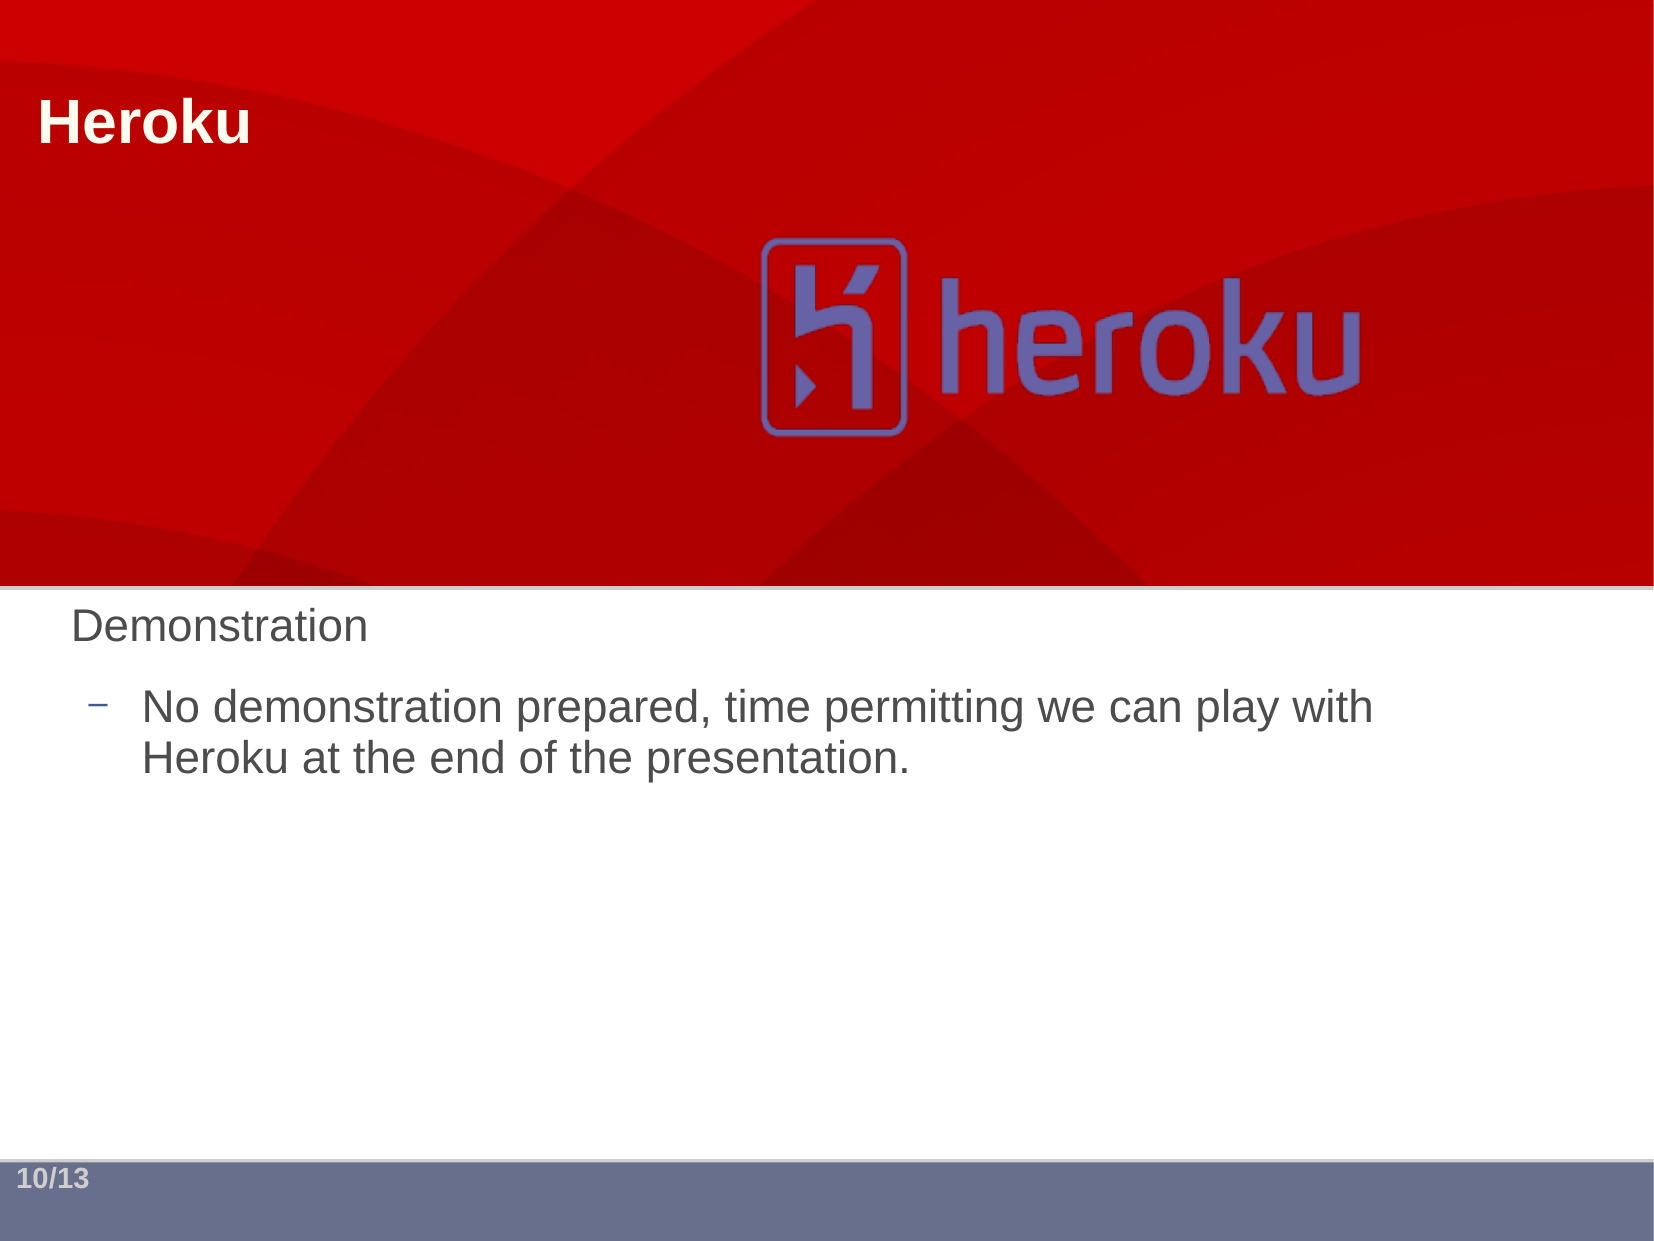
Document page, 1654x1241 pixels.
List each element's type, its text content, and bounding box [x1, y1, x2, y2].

picture [0, 0, 1654, 586]
list Demonstration No demonstration prepared, time permitting we can play with Heroku at the end of the presentation. [0, 600, 1530, 783]
title Heroku [37, 55, 1526, 188]
